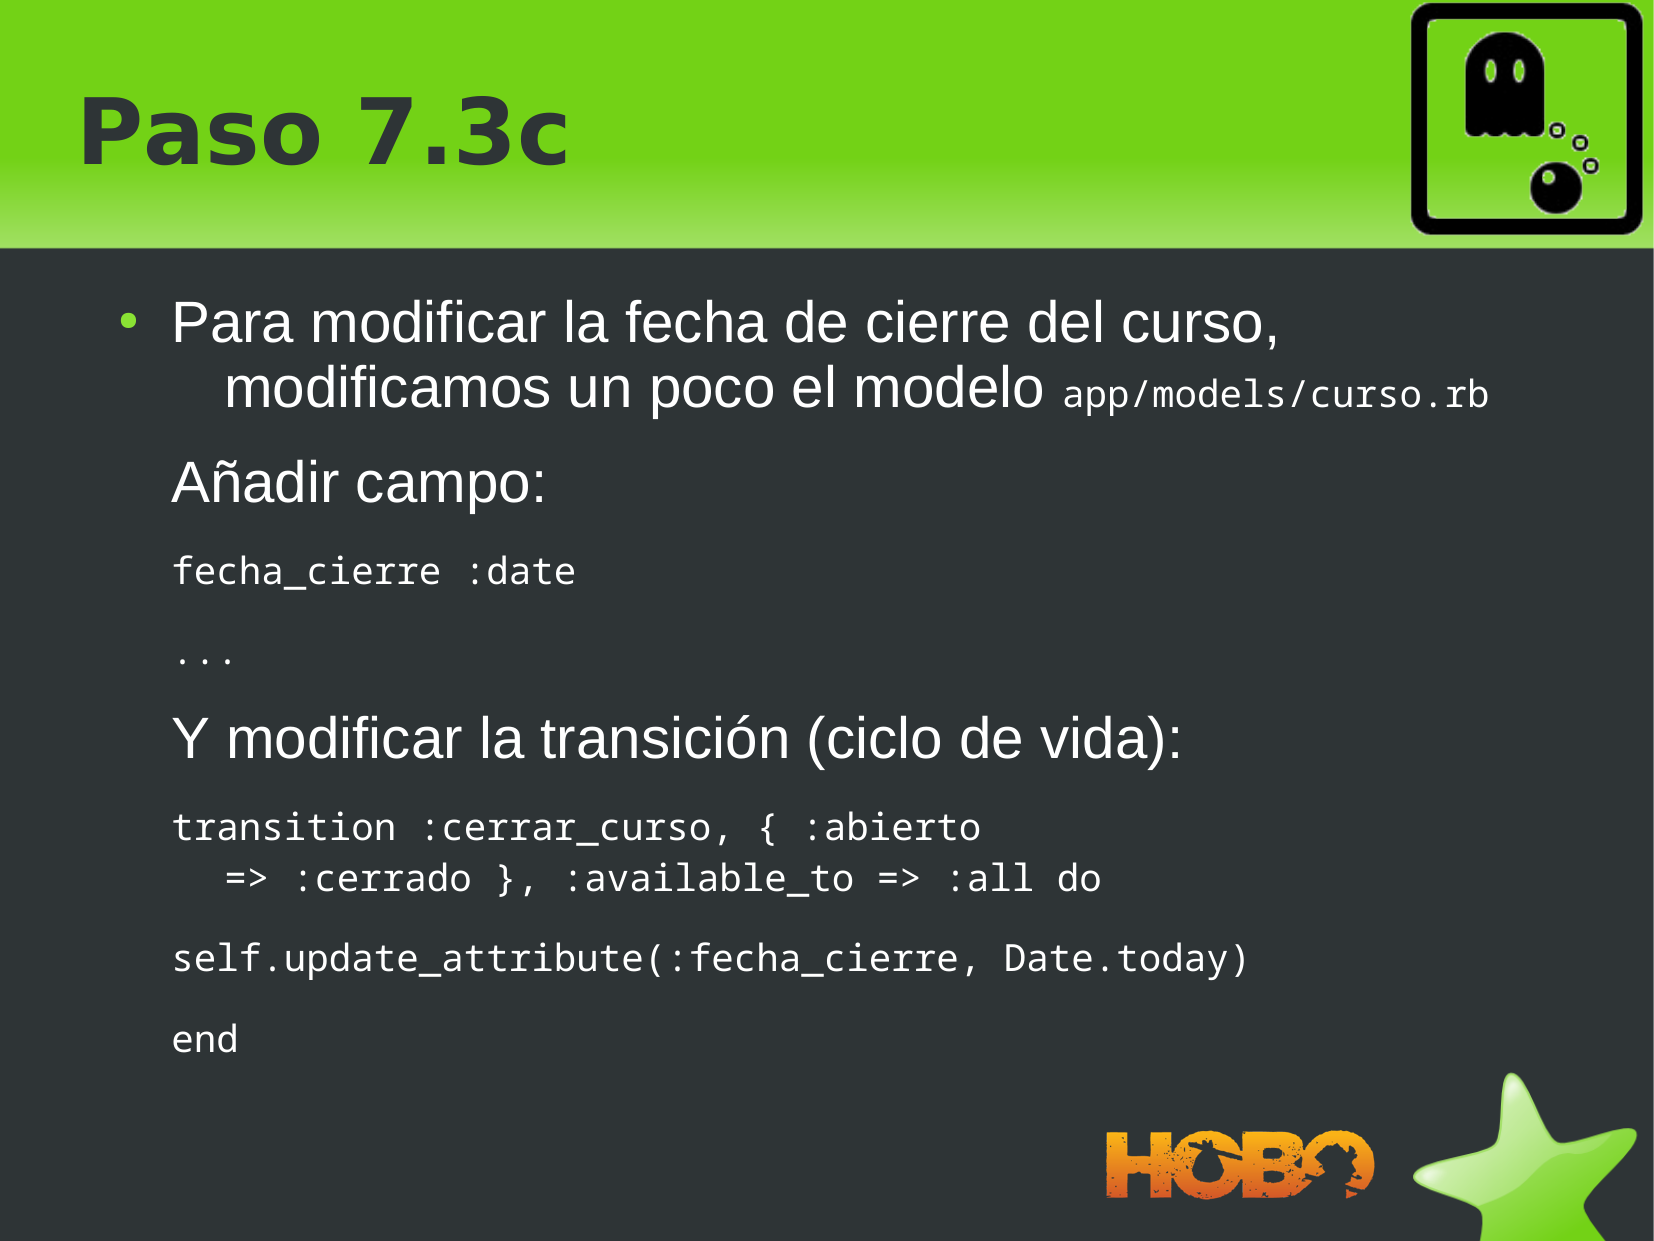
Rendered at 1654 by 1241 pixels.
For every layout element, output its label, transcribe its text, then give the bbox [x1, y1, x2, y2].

title Paso 7.3c [76, 29, 1565, 237]
picture [0, 0, 1654, 1241]
list Para modificar la fecha de cierre del curso, modificamos un poco el modelo app/models/curso.rb Añadir campo: fecha_cierre :date ... Y modificar la transición (ciclo de vida): transition :cerrar_curso, { :abierto => :cerrado }, :available_to => :all do self.update_attribute(:fecha_cierre, Date.today) end [82, 290, 1571, 1109]
